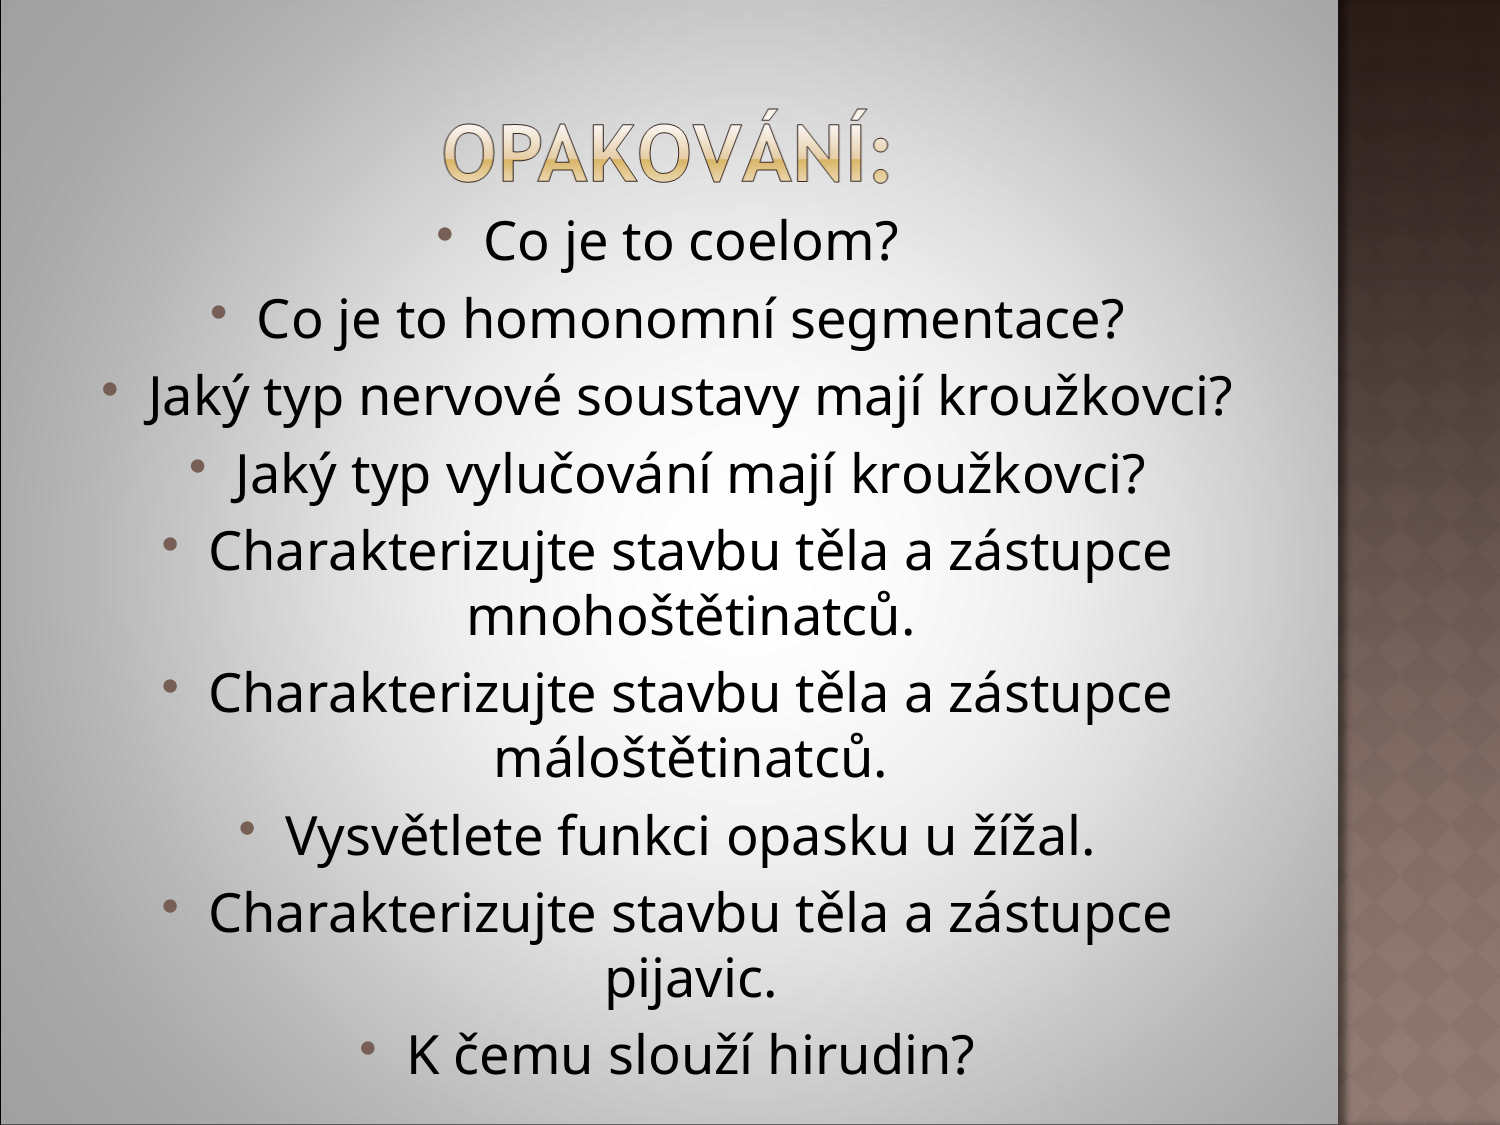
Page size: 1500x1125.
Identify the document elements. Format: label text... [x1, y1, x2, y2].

picture [0, 0, 1500, 1125]
text_box [73, 52, 1265, 201]
list Co je to coelom? Co je to homonomní segmentace? Jaký typ nervové soustavy mají kroužkovci? Jaký typ vylučování mají kroužkovci? Charakterizujte stavbu těla a zástupce mnohoštětinatců. Charakterizujte stavbu těla a zástupce máloštětinatců. Vysvětlete funkci opasku u žížal. Charakterizujte stavbu těla a zástupce pijavic. K čemu slouží hirudin? [75, 199, 1263, 1094]
